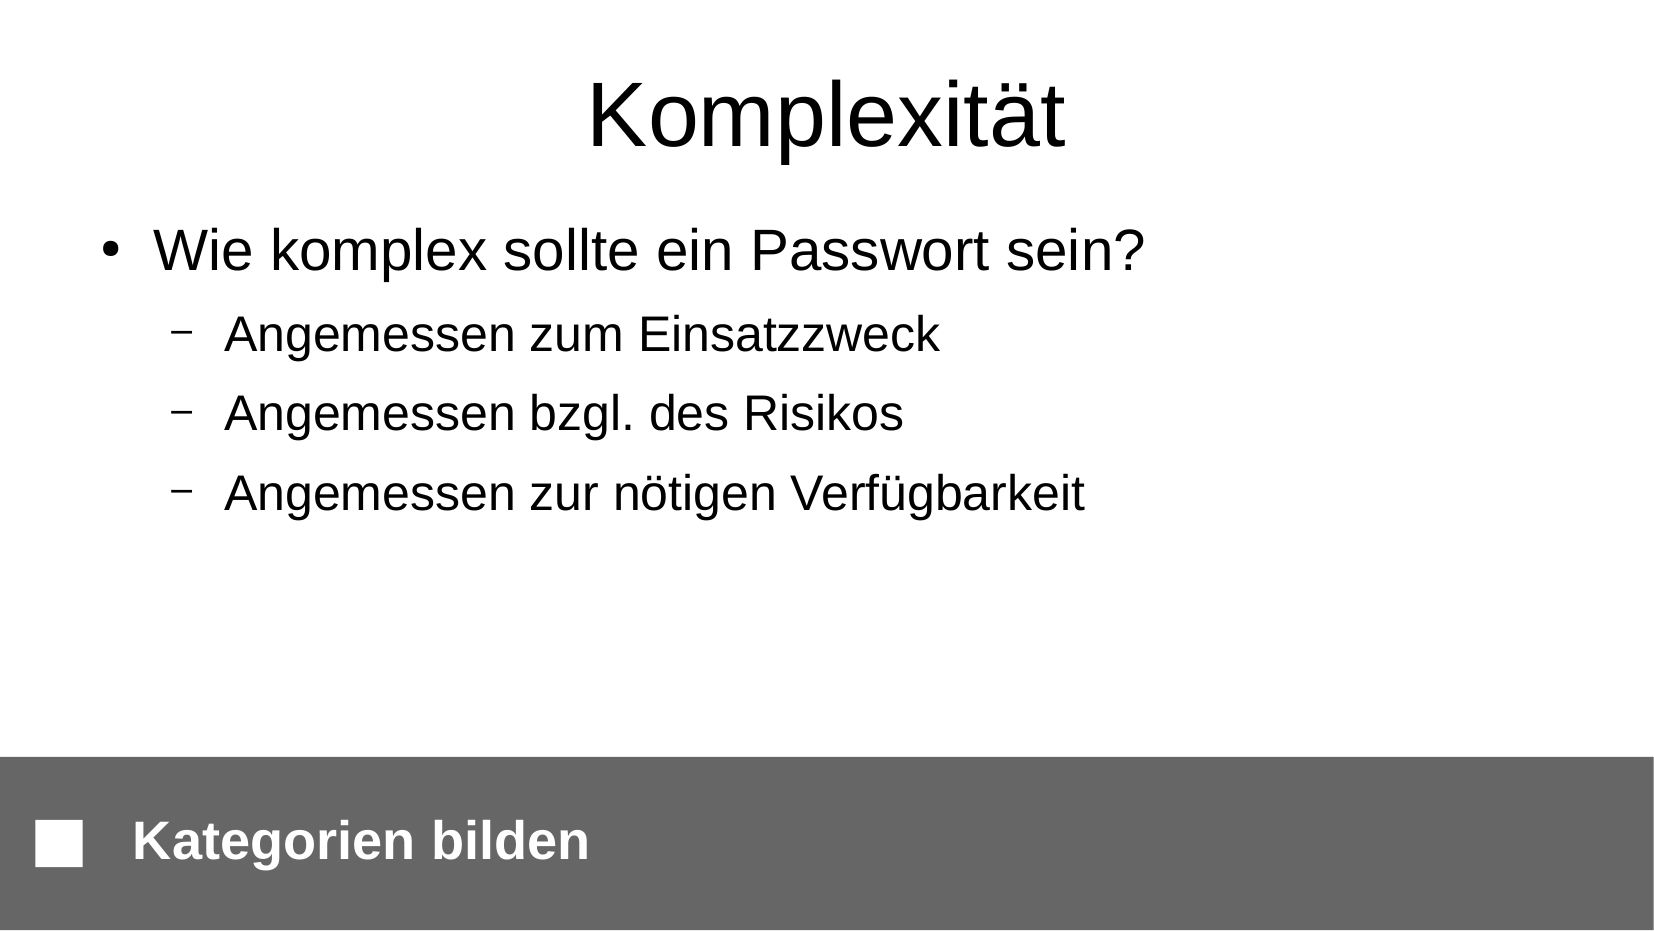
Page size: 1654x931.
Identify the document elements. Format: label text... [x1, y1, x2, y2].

list Wie komplex sollte ein Passwort sein? Angemessen zum Einsatzzweck Angemessen bzgl. des Risikos Angemessen zur nötigen Verfügbarkeit [82, 217, 1571, 758]
title Komplexität [82, 37, 1571, 193]
text_box Kategorien bilden [118, 803, 607, 879]
